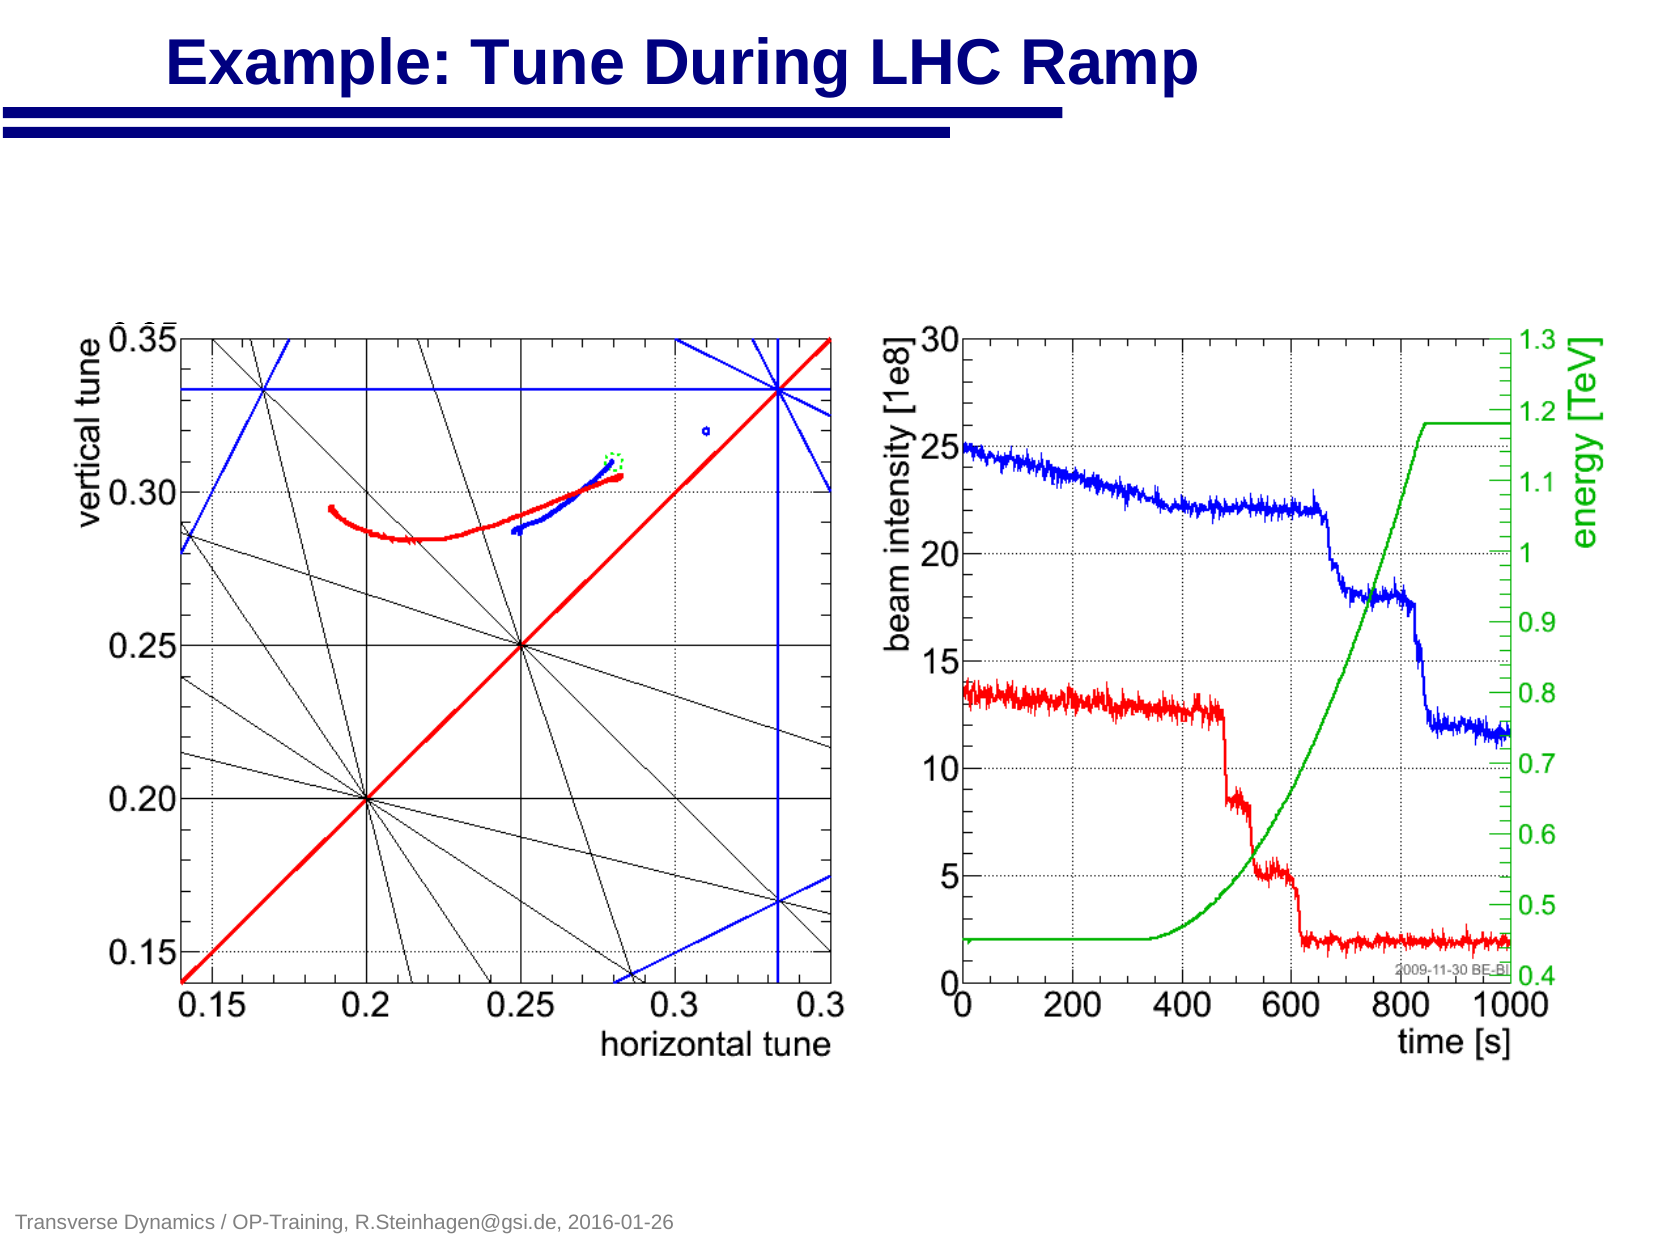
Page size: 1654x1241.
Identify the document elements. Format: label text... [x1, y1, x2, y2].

picture [64, 192, 1628, 1205]
title Example: Tune During LHC Ramp [165, 0, 1323, 124]
